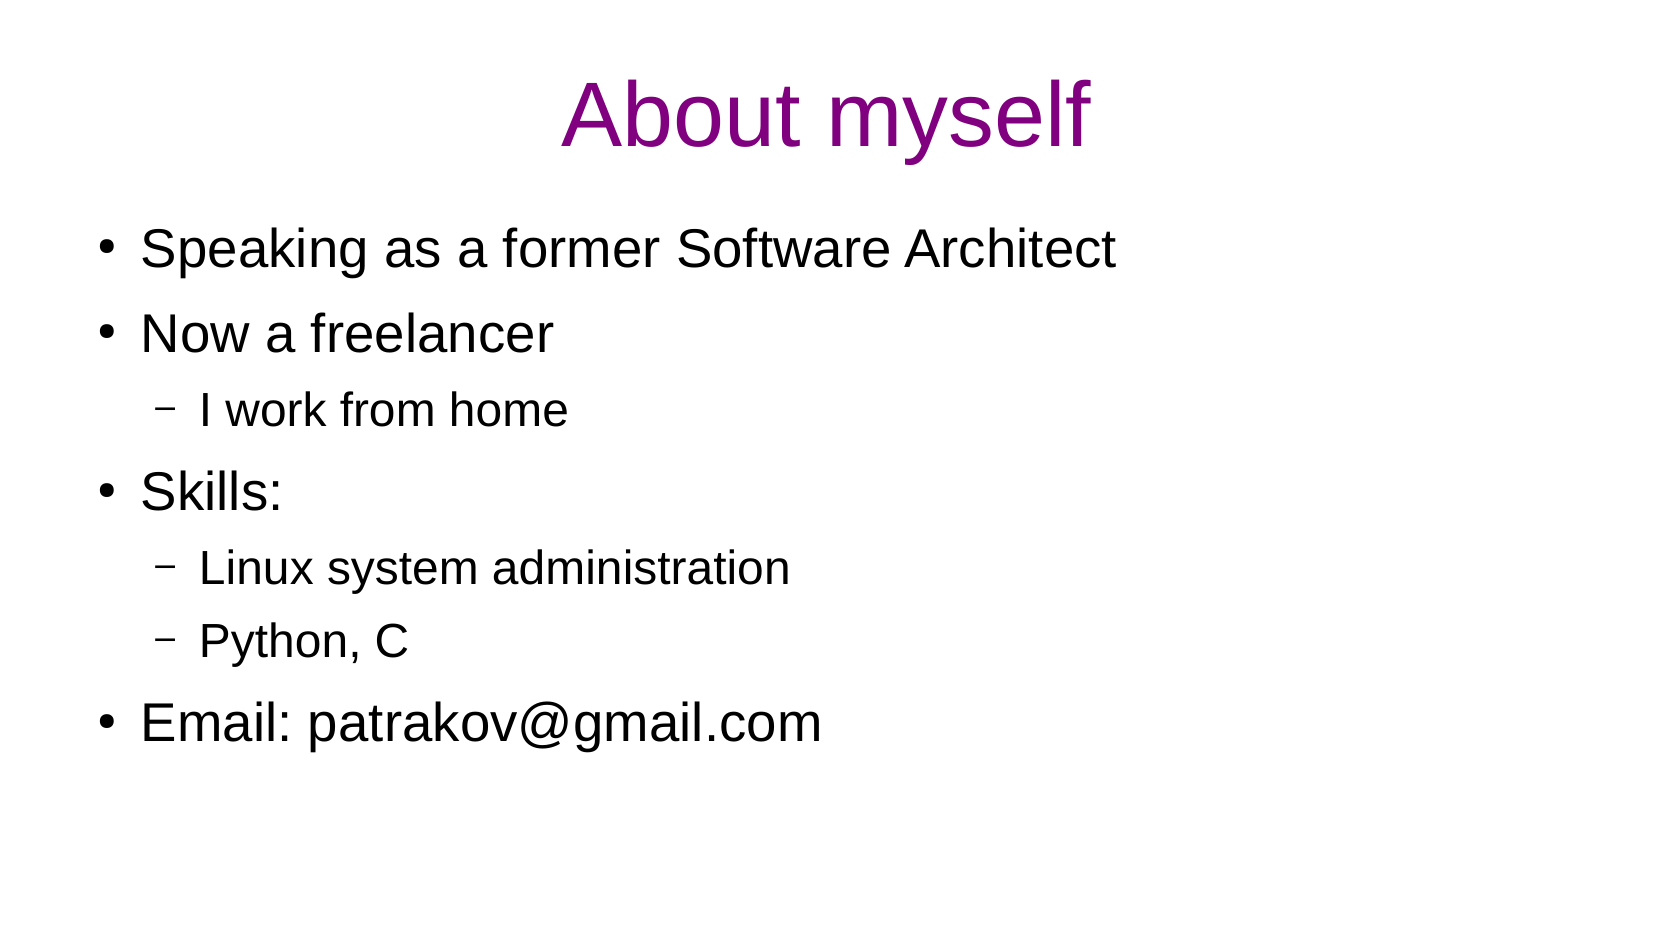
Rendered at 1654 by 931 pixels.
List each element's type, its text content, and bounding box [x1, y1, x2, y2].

title About myself [82, 37, 1571, 193]
list Speaking as a former Software Architect Now a freelancer I work from home Skills: Linux system administration Python, C Email: patrakov@gmail.com [82, 217, 1571, 757]
